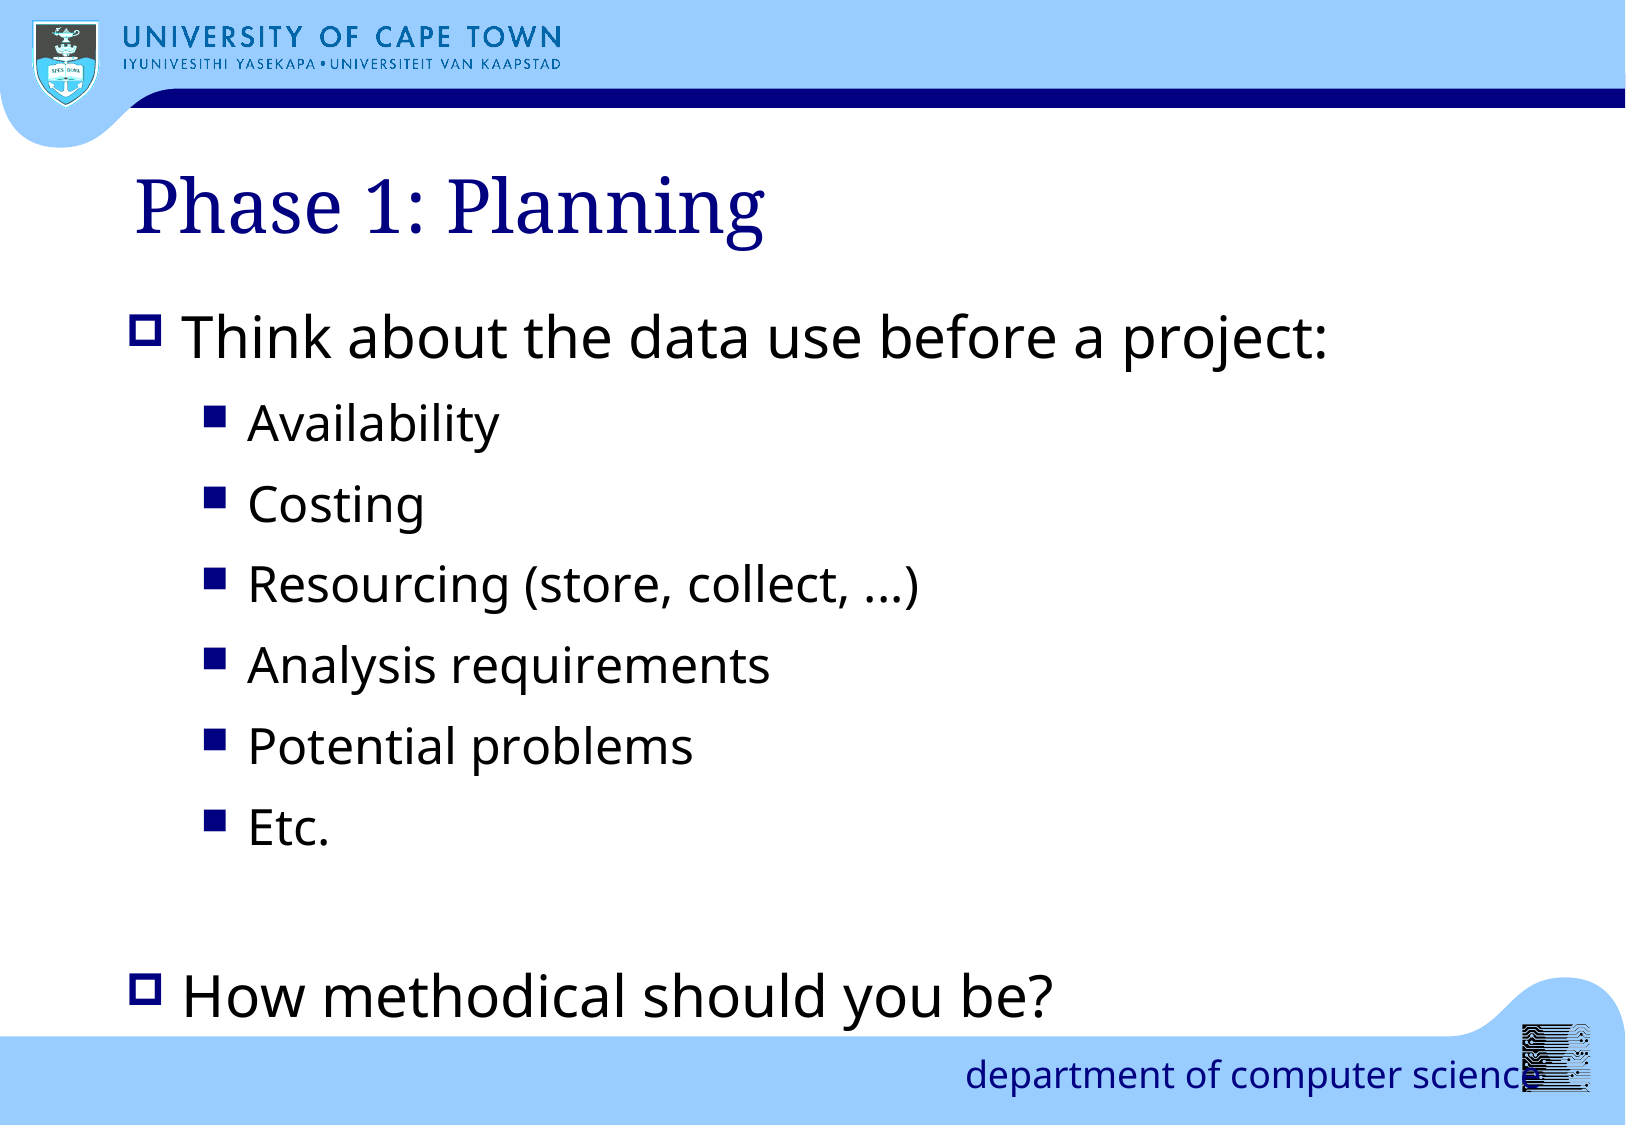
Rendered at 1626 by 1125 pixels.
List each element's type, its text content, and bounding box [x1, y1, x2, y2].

picture [1522, 1024, 1591, 1092]
title Phase 1: Planning [134, 140, 1571, 268]
picture [1526, 1070, 1536, 1076]
picture [120, 23, 563, 71]
list Think about the data use before a project: Availability Costing Resourcing (store, collect, ...) Analysis requirements Potential problems Etc. How methodical should you be? [125, 296, 1570, 965]
